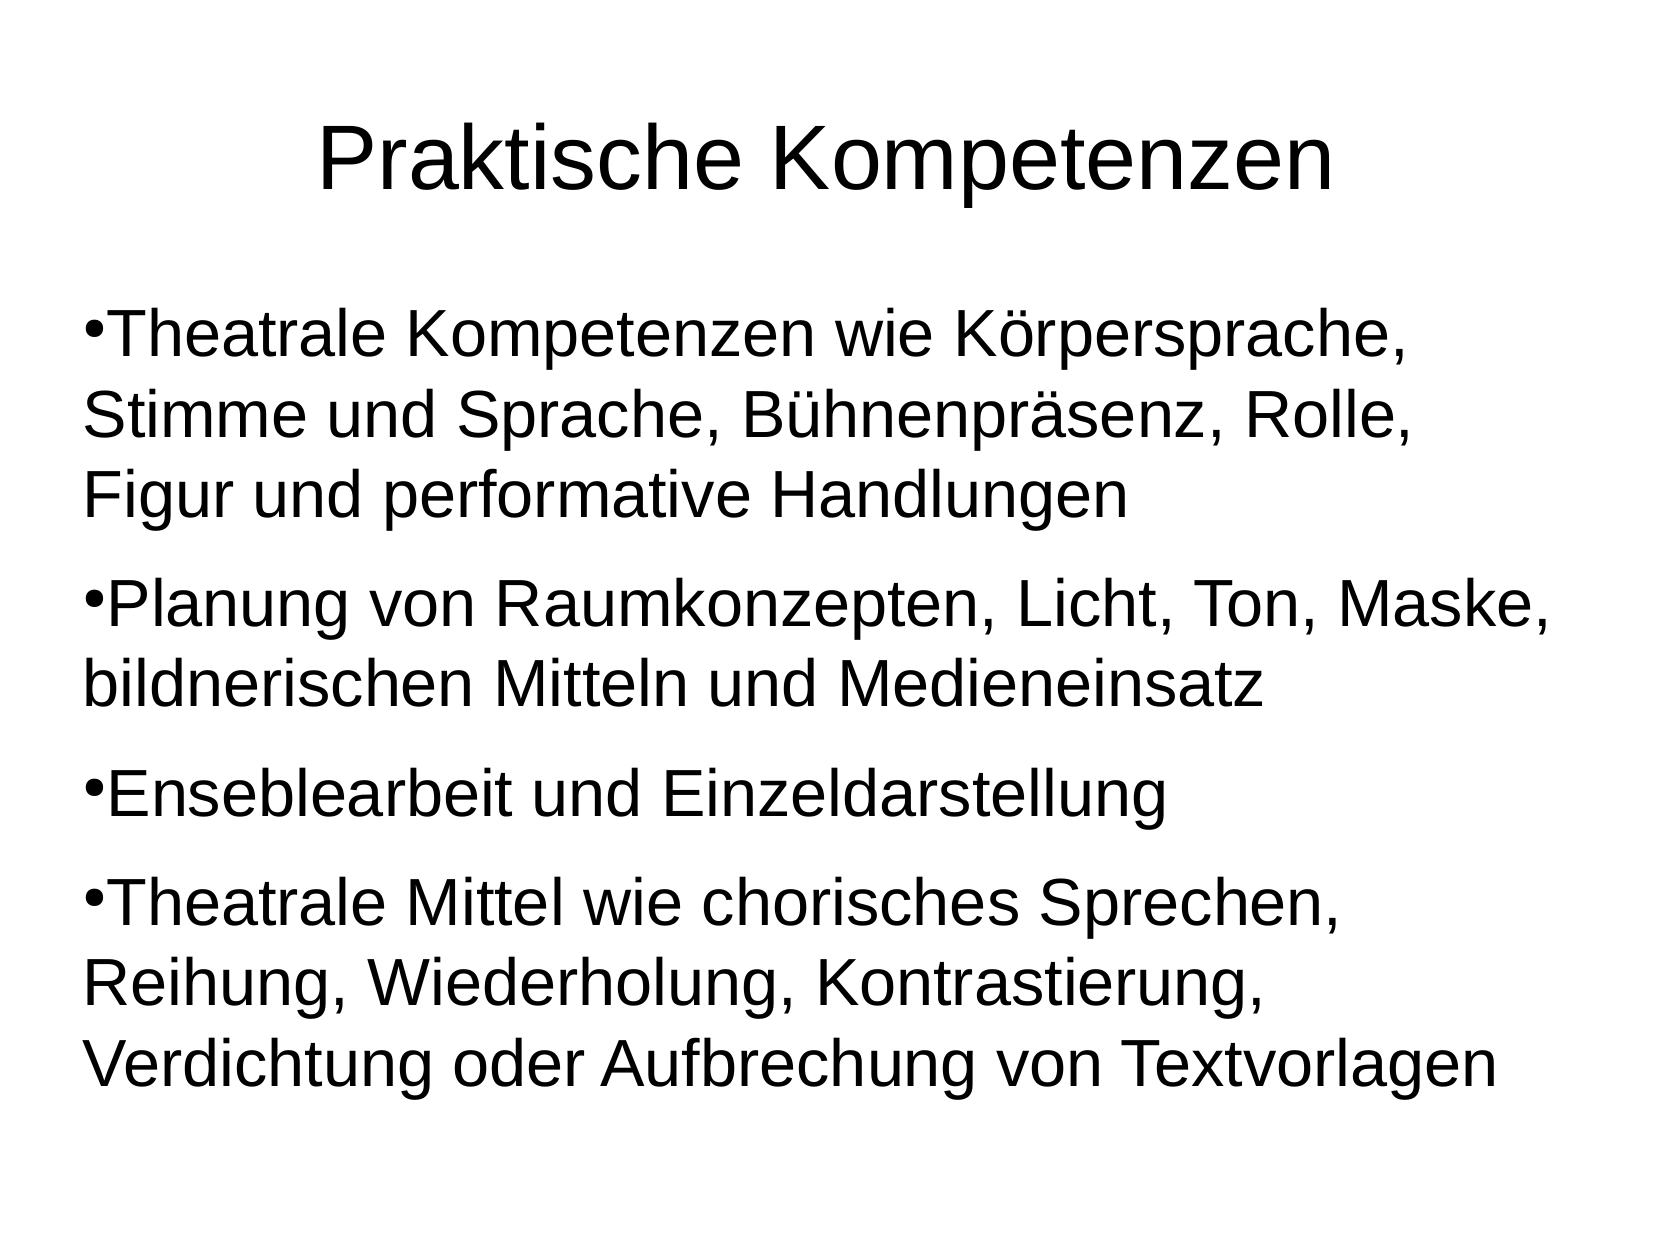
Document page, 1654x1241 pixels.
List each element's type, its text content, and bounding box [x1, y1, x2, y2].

list Theatrale Kompetenzen wie Körpersprache, Stimme und Sprache, Bühnenpräsenz, Rolle, Figur und performative Handlungen Planung von Raumkonzepten, Licht, Ton, Maske, bildnerischen Mitteln und Medieneinsatz Enseblearbeit und Einzeldarstellung Theatrale Mittel wie chorisches Sprechen, Reihung, Wiederholung, Kontrastierung, Verdichtung oder Aufbrechung von Textvorlagen [82, 290, 1571, 1109]
title Praktische Kompetenzen [82, 49, 1571, 257]
